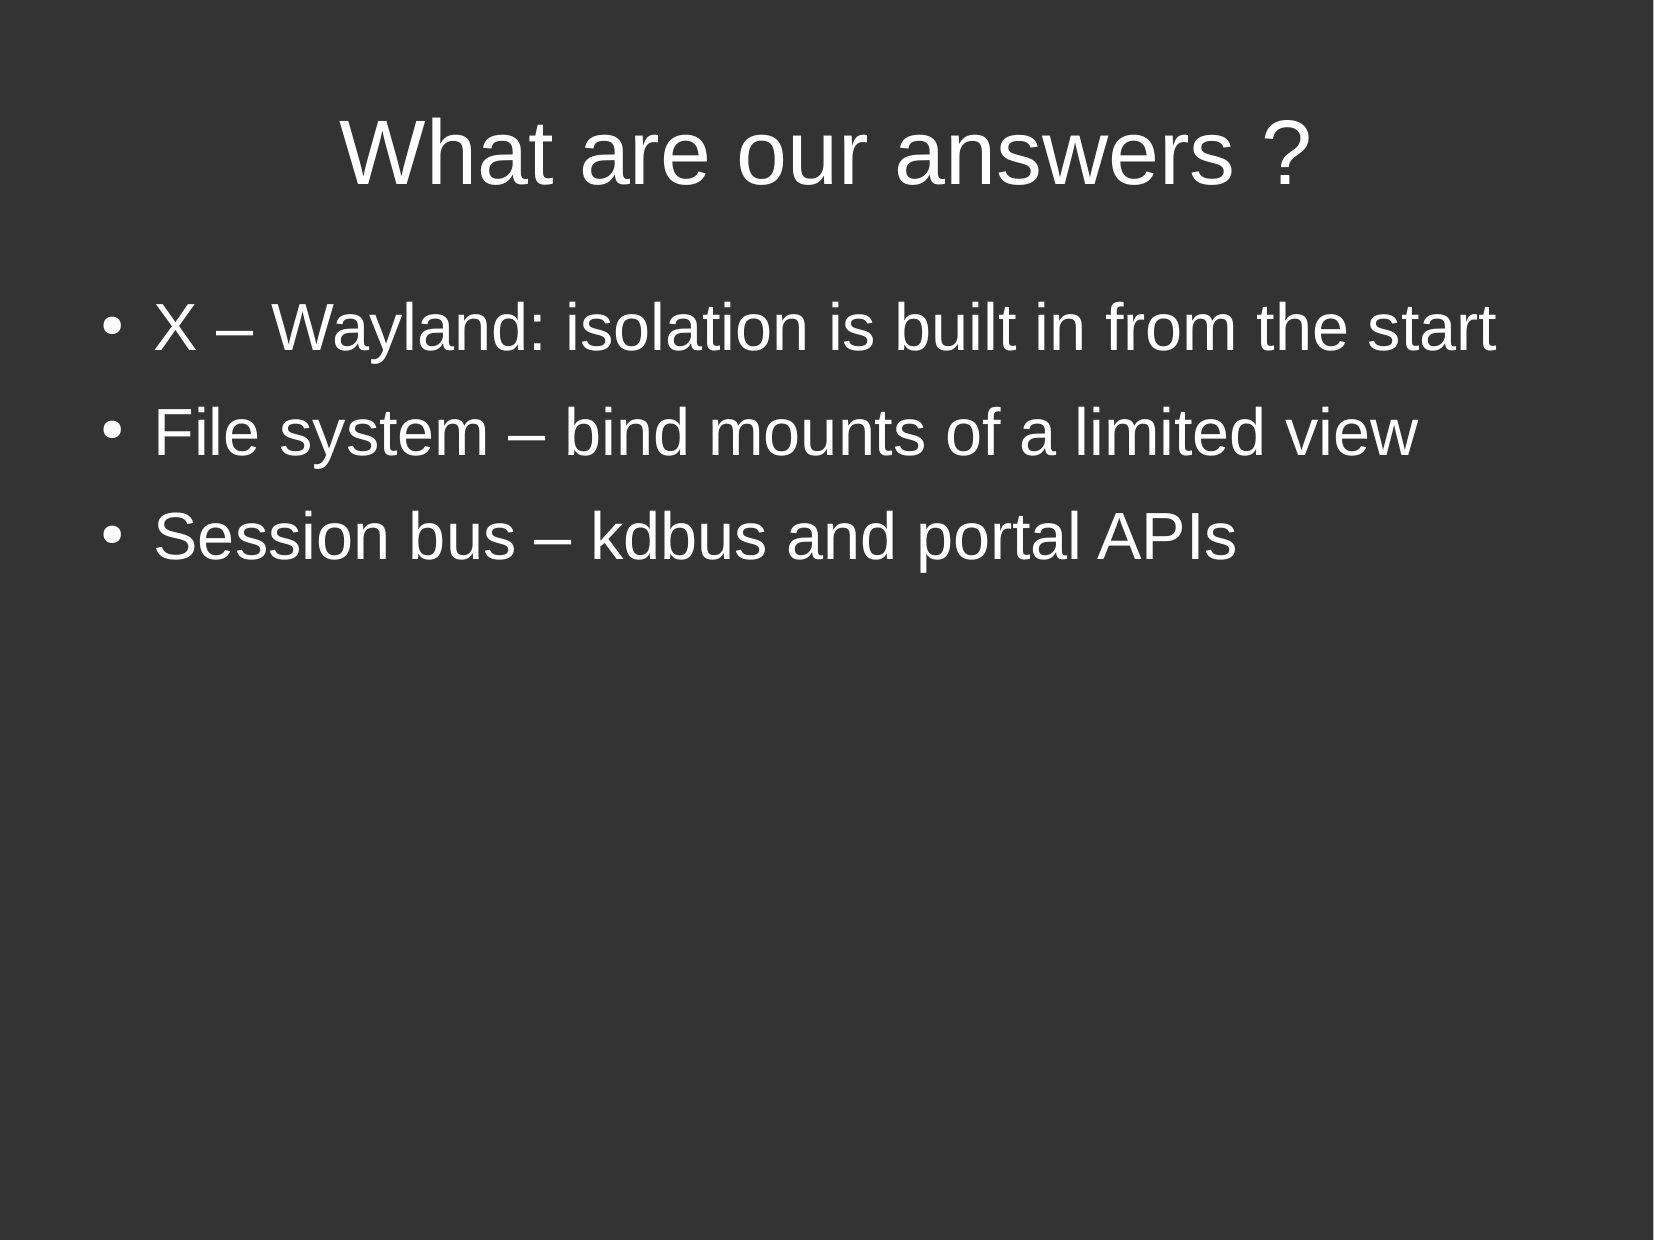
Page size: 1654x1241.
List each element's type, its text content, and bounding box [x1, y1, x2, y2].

title What are our answers ? [82, 49, 1571, 257]
list X – Wayland: isolation is built in from the start File system – bind mounts of a limited view Session bus – kdbus and portal APIs [82, 290, 1571, 1171]
